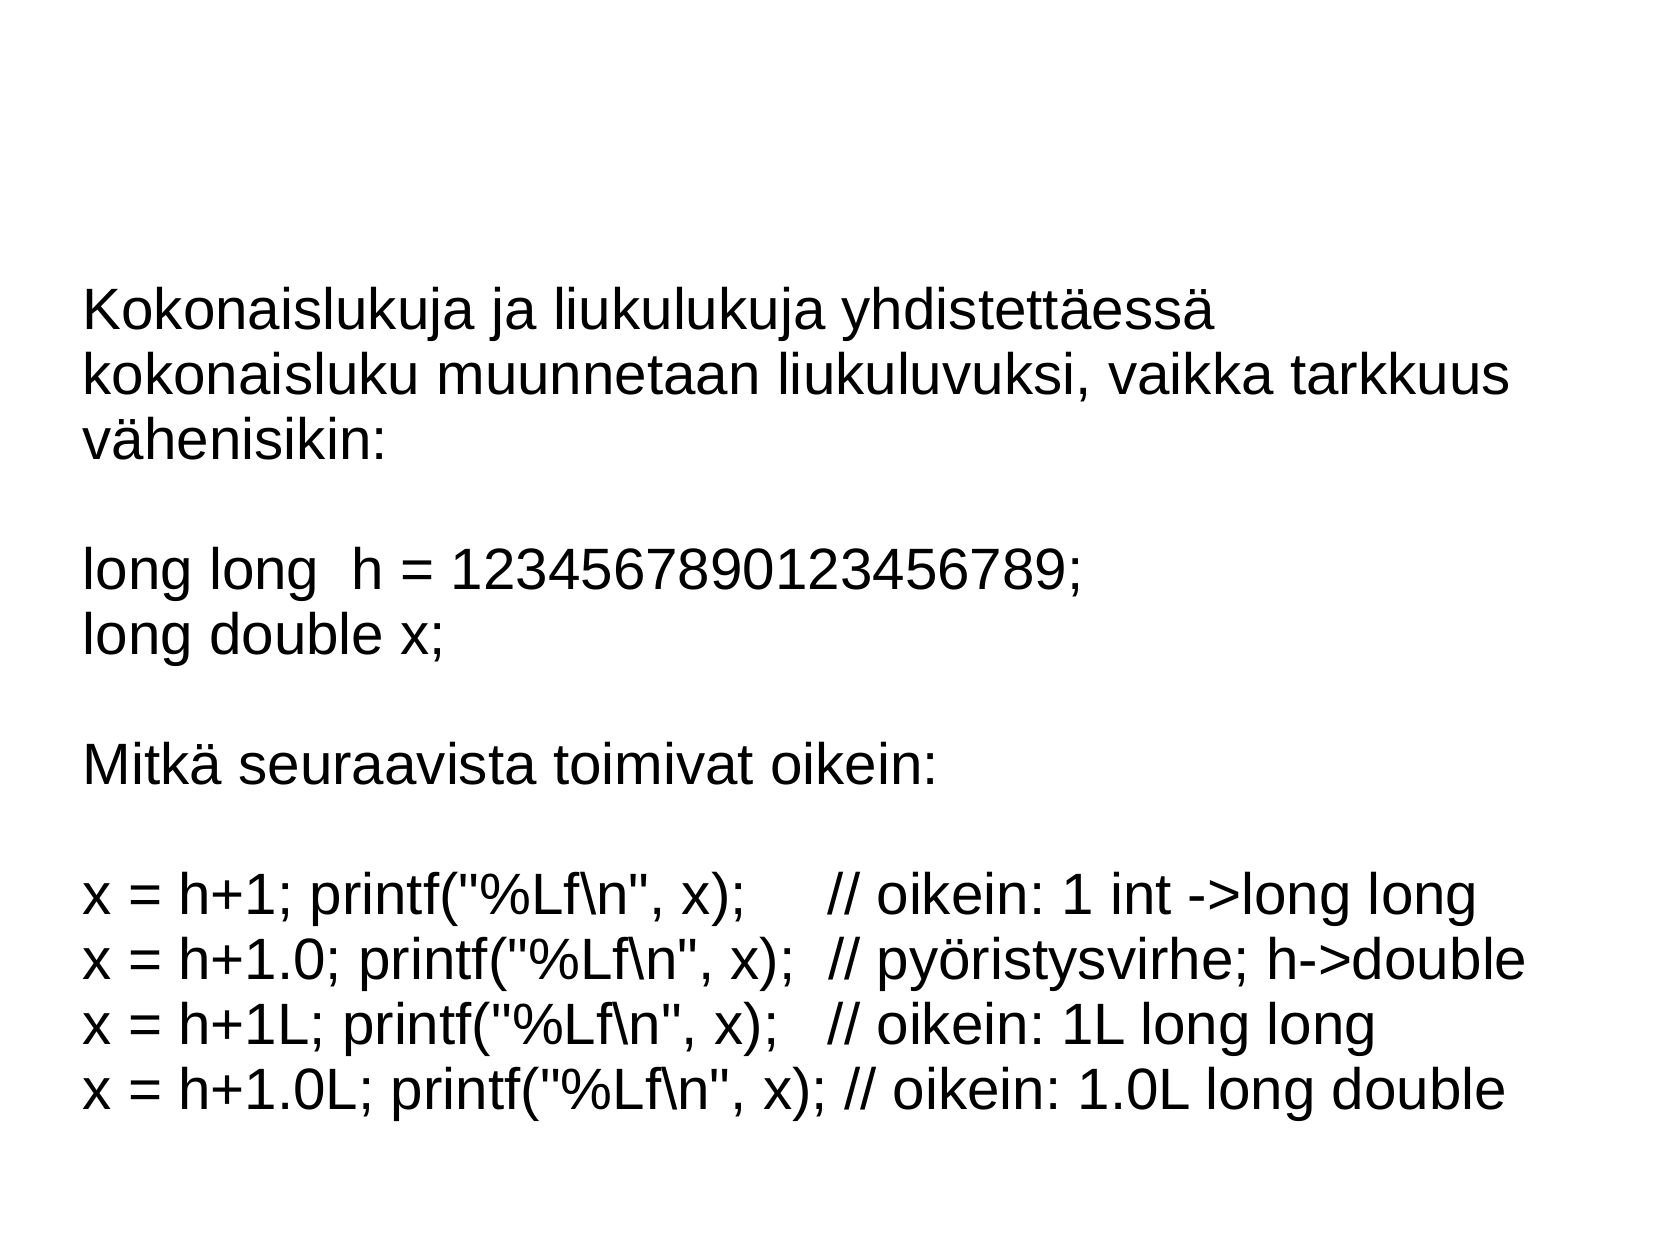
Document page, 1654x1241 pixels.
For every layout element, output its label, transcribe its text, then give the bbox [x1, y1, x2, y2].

text_box Kokonaislukuja ja liukulukuja yhdistettäessä kokonaisluku muunnetaan liukuluvuksi, vaikka tarkkuus vähenisikin: long long h = 1234567890123456789; long double x; Mitkä seuraavista toimivat oikein: x = h+1; printf("%Lf\n", x); // oikein: 1 int ->long long x = h+1.0; printf("%Lf\n", x); // pyöristysvirhe; h->double x = h+1L; printf("%Lf\n", x); // oikein: 1L long long x = h+1.0L; printf("%Lf\n", x); // oikein: 1.0L long double [82, 297, 1571, 1102]
